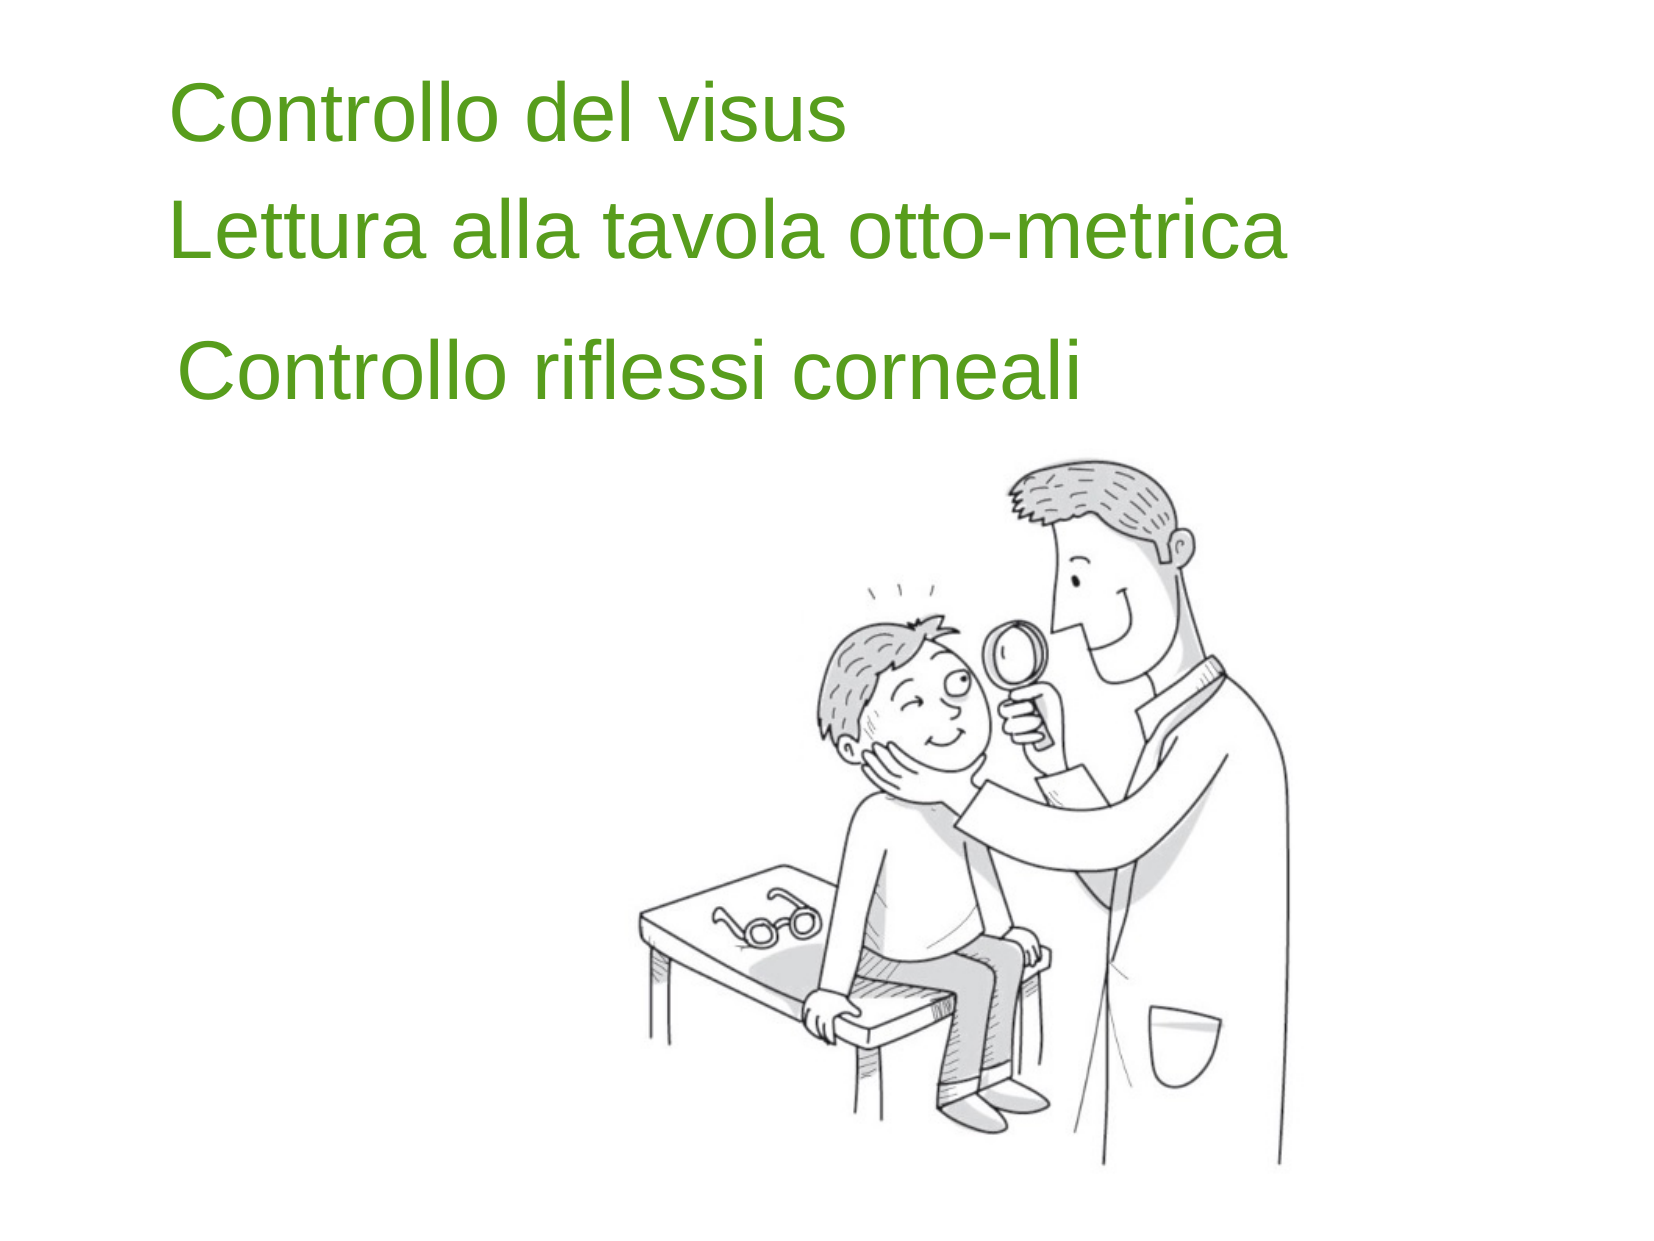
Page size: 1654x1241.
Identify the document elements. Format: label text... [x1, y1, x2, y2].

text_box Lettura alla tavola otto-metrica [153, 175, 1304, 284]
picture [366, 236, 1646, 1227]
text_box Controllo del visus [153, 59, 864, 167]
text_box Controllo riflessi corneali [161, 317, 1099, 426]
